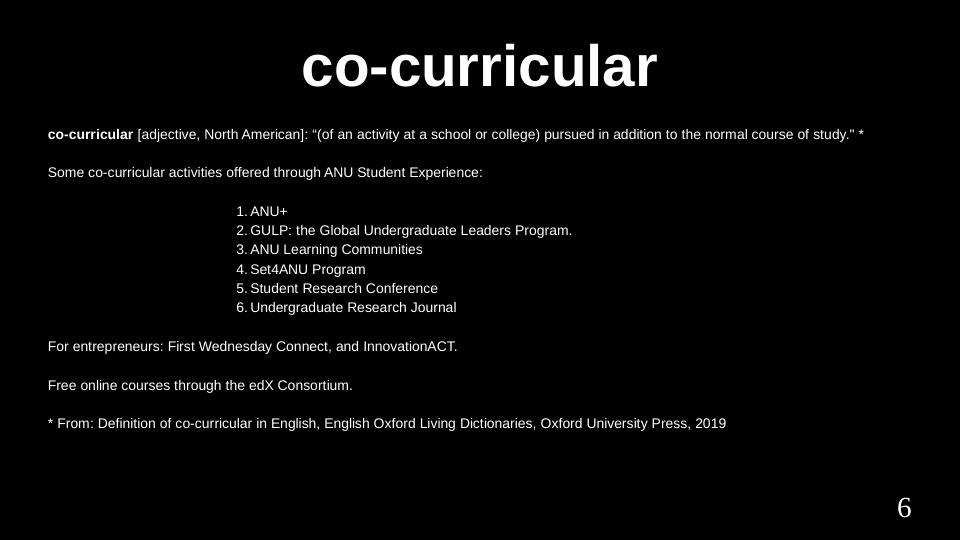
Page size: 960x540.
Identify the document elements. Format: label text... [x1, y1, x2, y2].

title co-curricular [47, 21, 912, 112]
list co-curricular [adjective, North American]: “(of an activity at a school or college) pursued in addition to the normal course of study." * Some co-curricular activities offered through ANU Student Experience: ANU+ GULP: the Global Undergraduate Leaders Program. ANU Learning Communities Set4ANU Program Student Research Conference Undergraduate Research Journal For entrepreneurs: First Wednesday Connect, and InnovationACT. Free online courses through the edX Consortium. * From: Definition of co-curricular in English, English Oxford Living Dictionaries, Oxford University Press, 2019 [47, 126, 871, 440]
